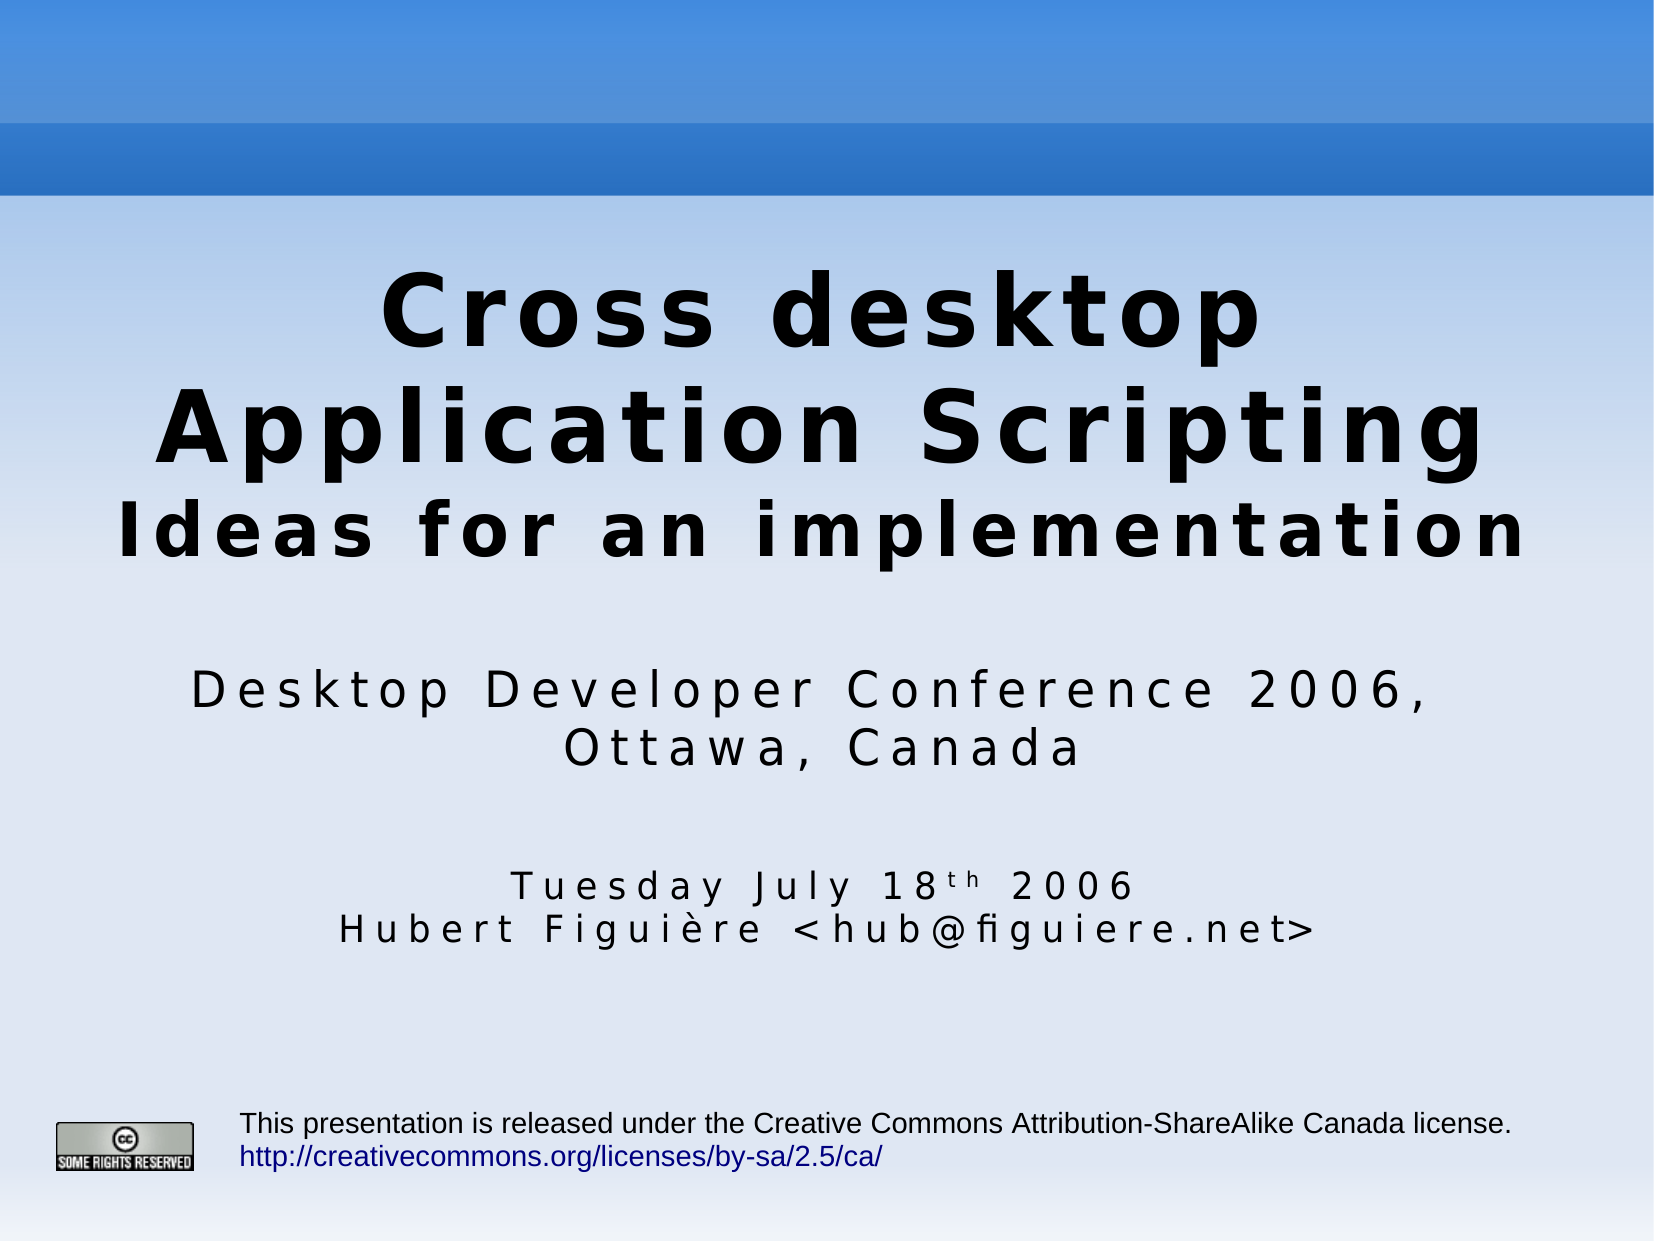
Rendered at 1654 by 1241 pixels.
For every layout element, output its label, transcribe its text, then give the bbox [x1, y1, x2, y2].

title Cross desktop Application Scripting Ideas for an implementation Desktop Developer Conference 2006, Ottawa, Canada Tuesday July 18th 2006 Hubert Figuière <hub@figuiere.net> [82, 253, 1571, 953]
text_box This presentation is released under the Creative Commons Attribution-ShareAlike Canada license. http://creativecommons.org/licenses/by-sa/2.5/ca/ [224, 1099, 1600, 1188]
picture [0, 0, 1654, 1241]
